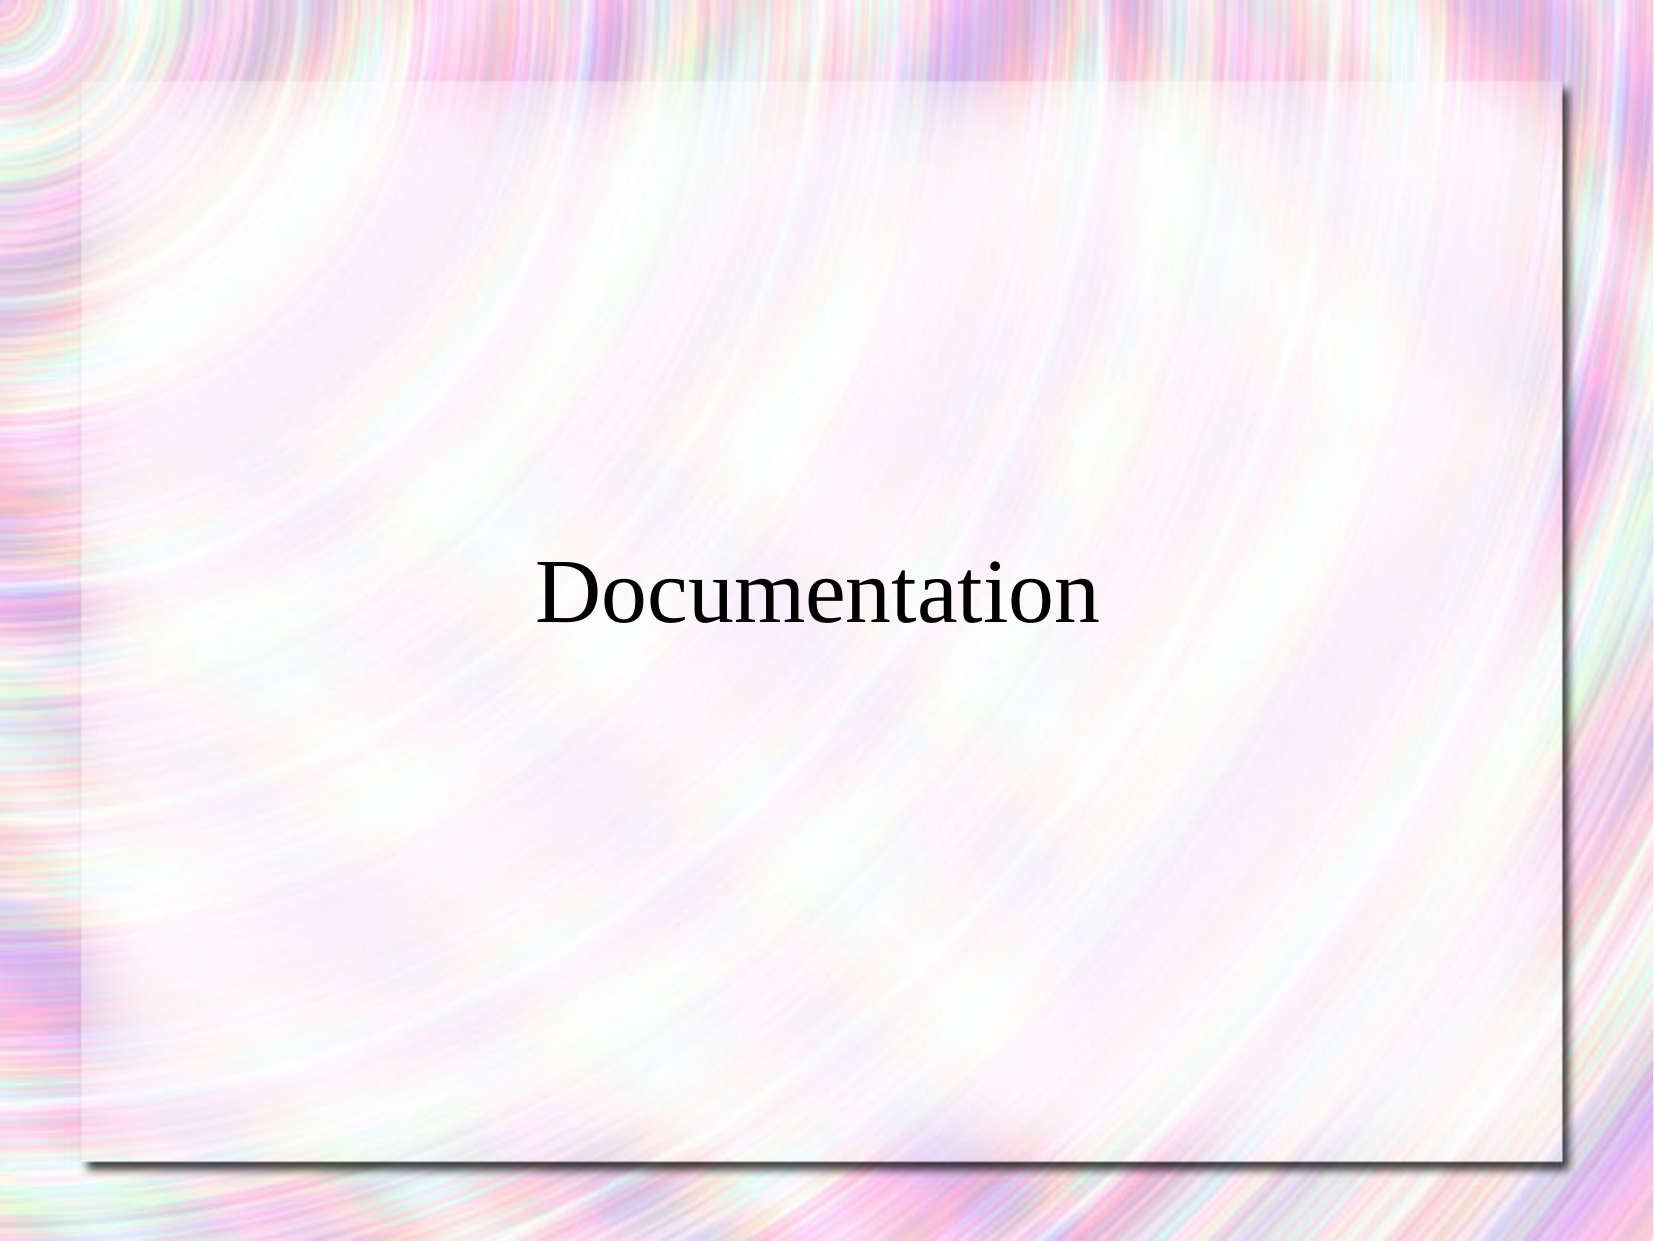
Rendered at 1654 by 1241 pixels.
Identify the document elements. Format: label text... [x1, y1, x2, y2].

title Documentation [112, 487, 1525, 695]
picture [0, 0, 1654, 1241]
